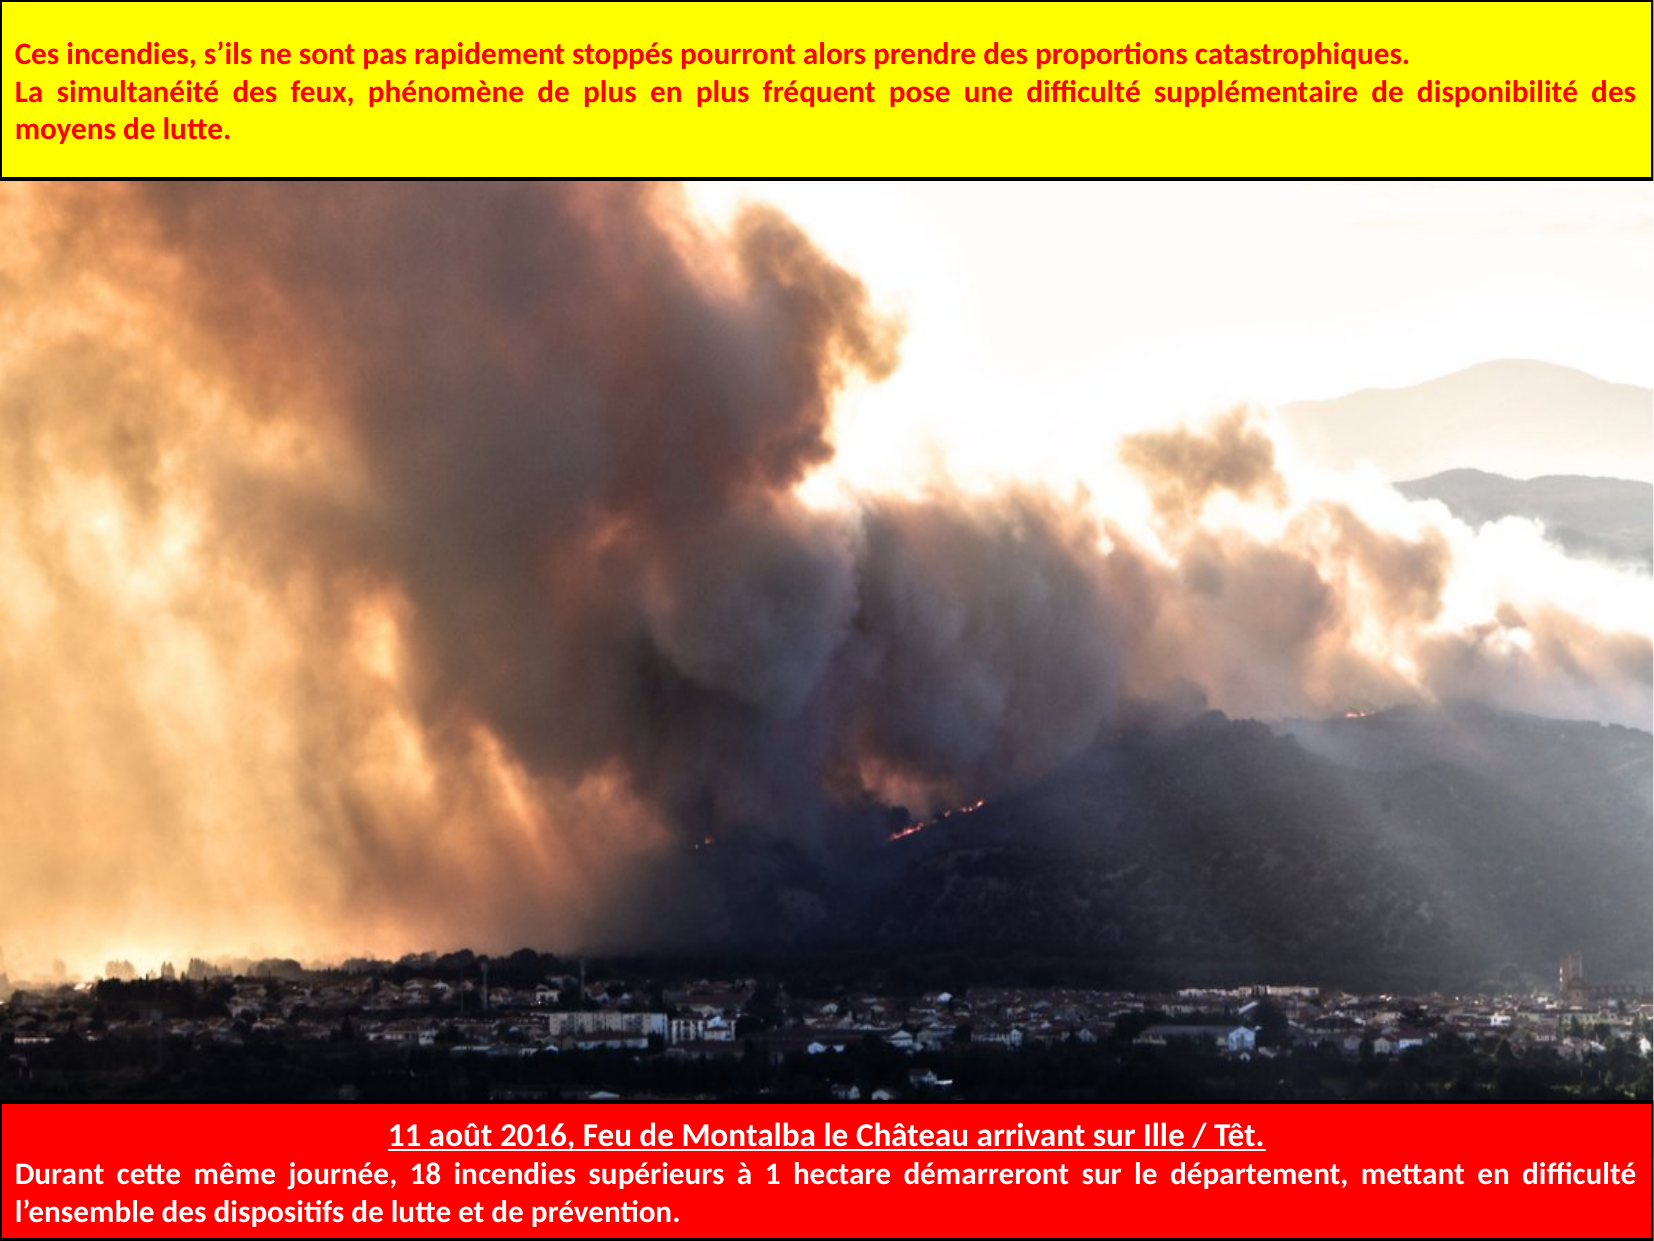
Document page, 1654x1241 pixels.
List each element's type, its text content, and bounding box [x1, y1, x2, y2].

picture [0, 180, 1654, 1101]
text_box Ces incendies, s’ils ne sont pas rapidement stoppés pourront alors prendre des proportions catastrophiques. La simultanéité des feux, phénomène de plus en plus fréquent pose une difficulté supplémentaire de disponibilité des moyens de lutte. [0, 0, 1654, 180]
text_box 11 août 2016, Feu de Montalba le Château arrivant sur Ille / Têt. Durant cette même journée, 18 incendies supérieurs à 1 hectare démarreront sur le département, mettant en difficulté l’ensemble des dispositifs de lutte et de prévention. [0, 1101, 1654, 1241]
